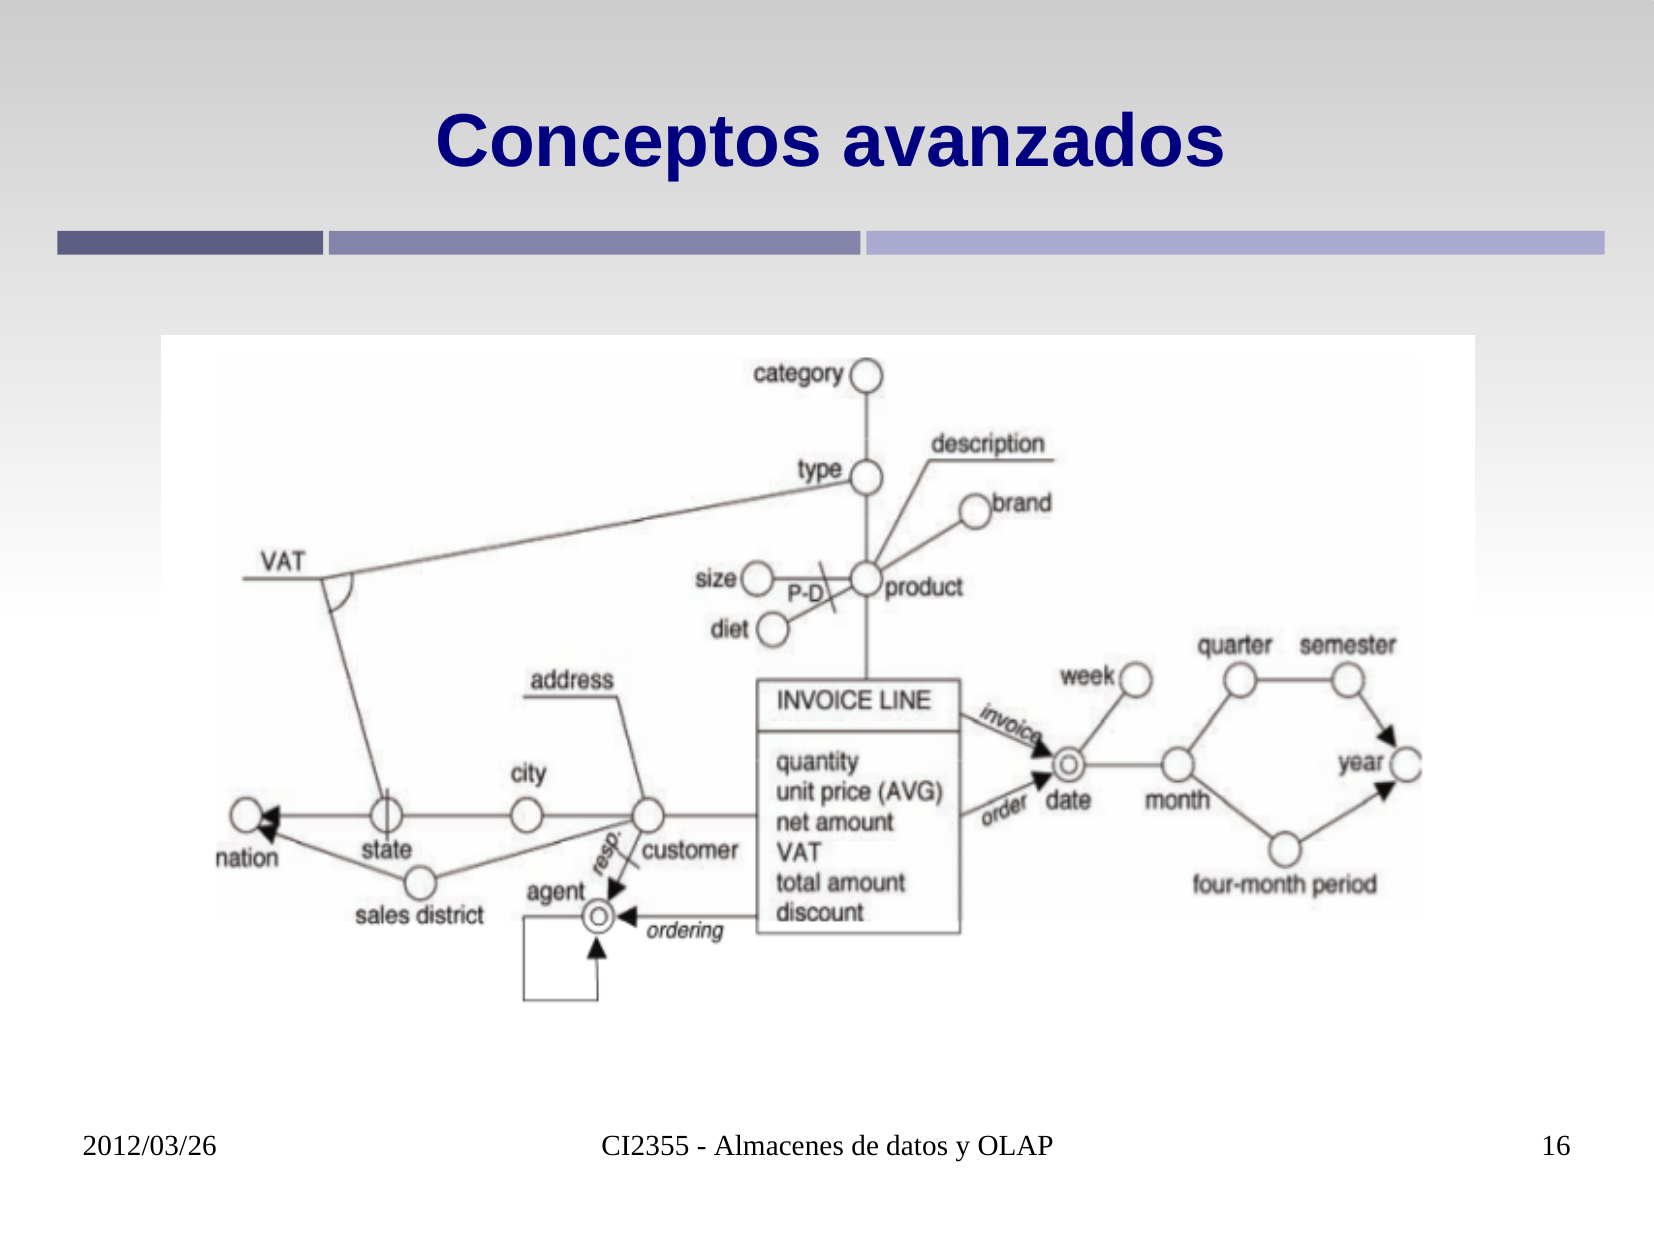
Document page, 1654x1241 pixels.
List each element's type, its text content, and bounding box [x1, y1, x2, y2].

picture [161, 335, 1475, 1048]
title Conceptos avanzados [86, 55, 1576, 226]
